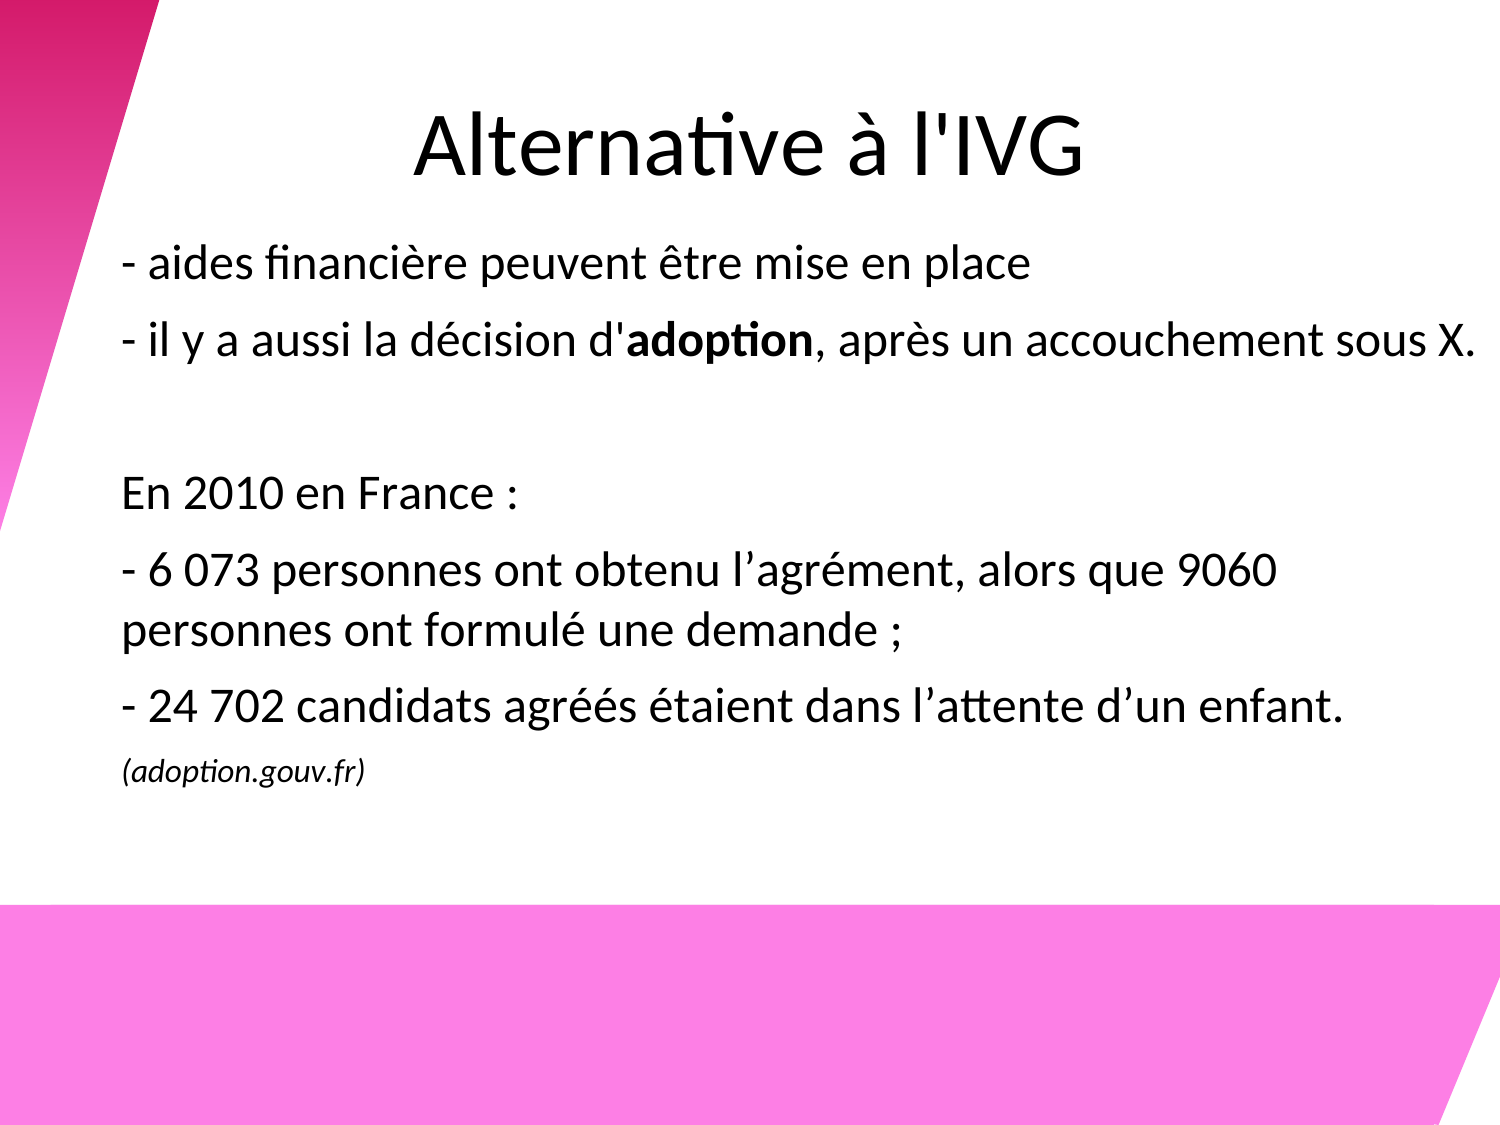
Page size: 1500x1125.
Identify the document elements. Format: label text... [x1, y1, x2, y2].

list - aides financière peuvent être mise en place - il y a aussi la décision d'adoption, après un accouchement sous X. En 2010 en France : - 6 073 personnes ont obtenu l’agrément, alors que 9060 personnes ont formulé une demande ; - 24 702 candidats agréés étaient dans l’attente d’un enfant. (adoption.gouv.fr) [106, 221, 1500, 965]
text_box [0, 904, 1500, 1125]
title Alternative à l'IVG [75, 45, 1426, 233]
text_box [0, 0, 160, 532]
